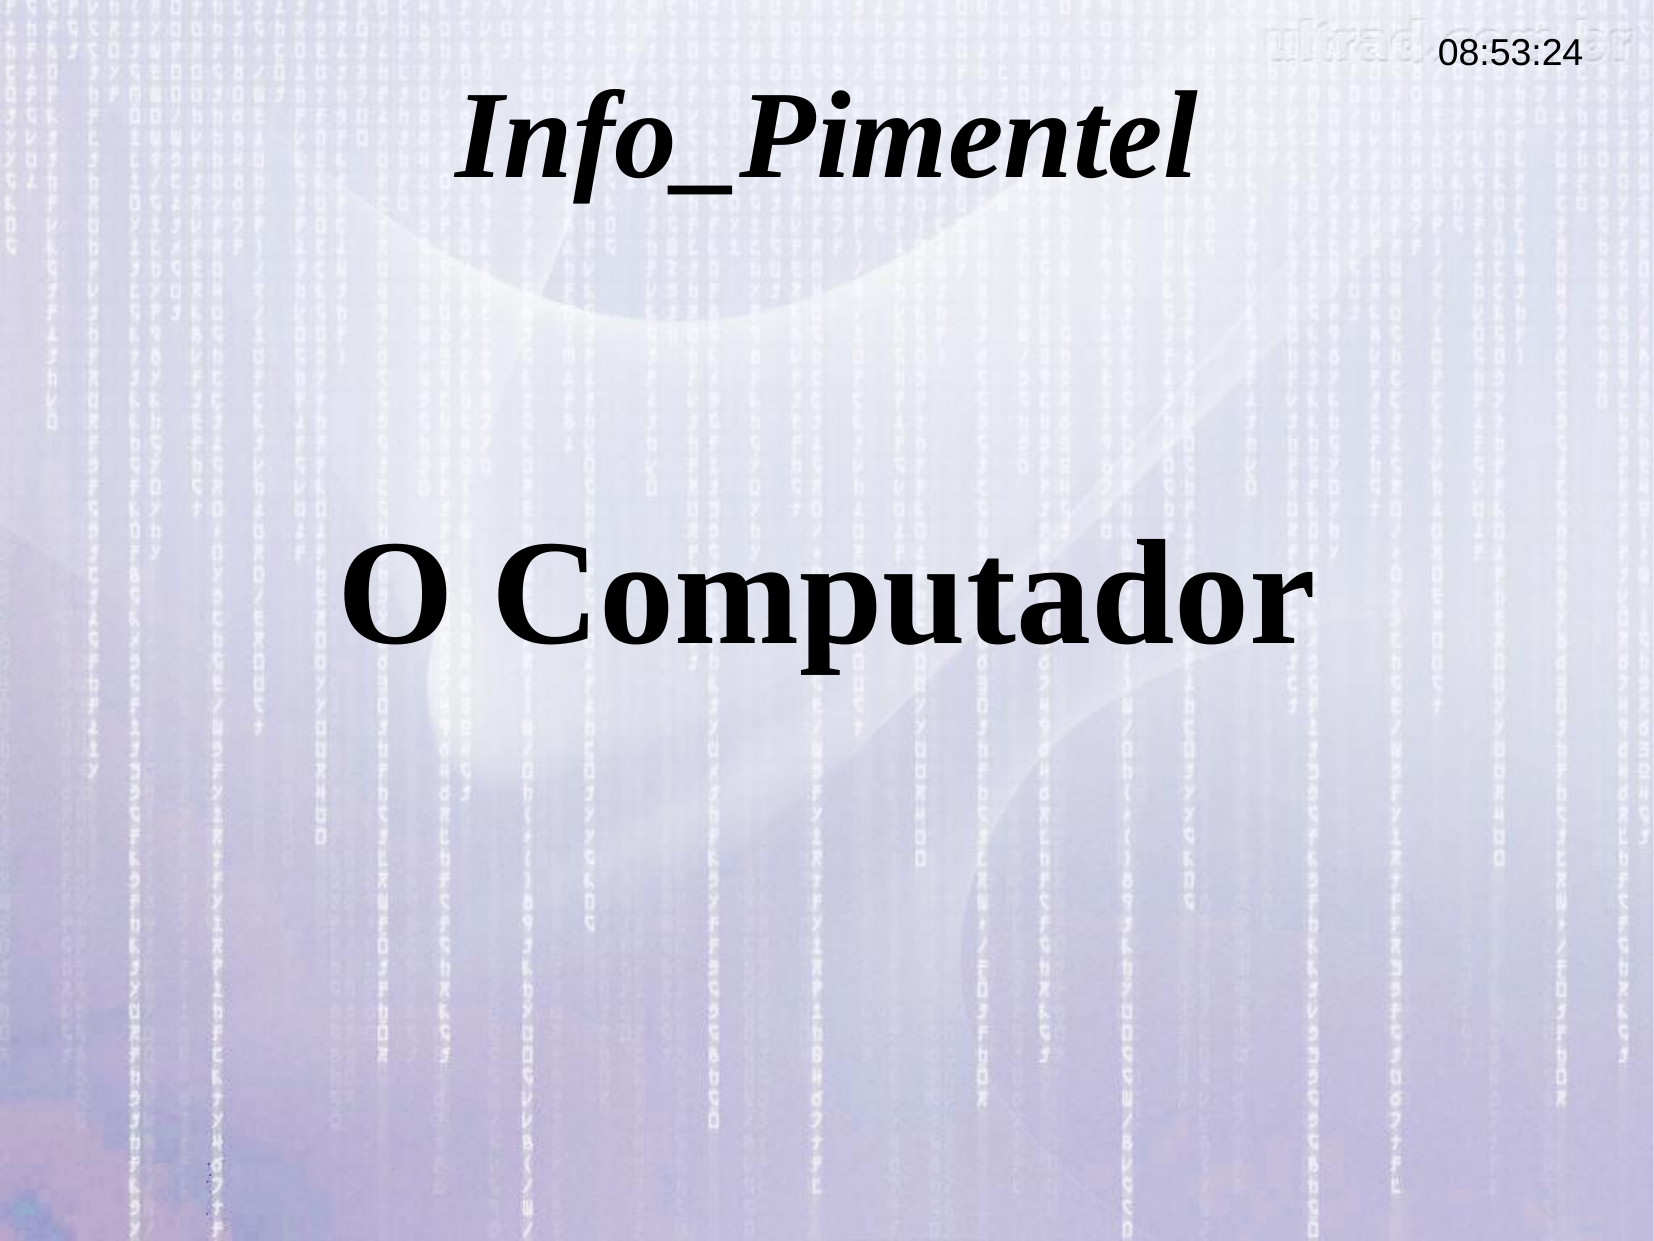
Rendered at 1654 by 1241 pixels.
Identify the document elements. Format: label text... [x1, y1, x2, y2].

picture [0, 0, 1654, 1241]
text_box 09:59:00 [1423, 23, 1631, 94]
text_box Info_Pimentel O Computador [29, 59, 1625, 1099]
